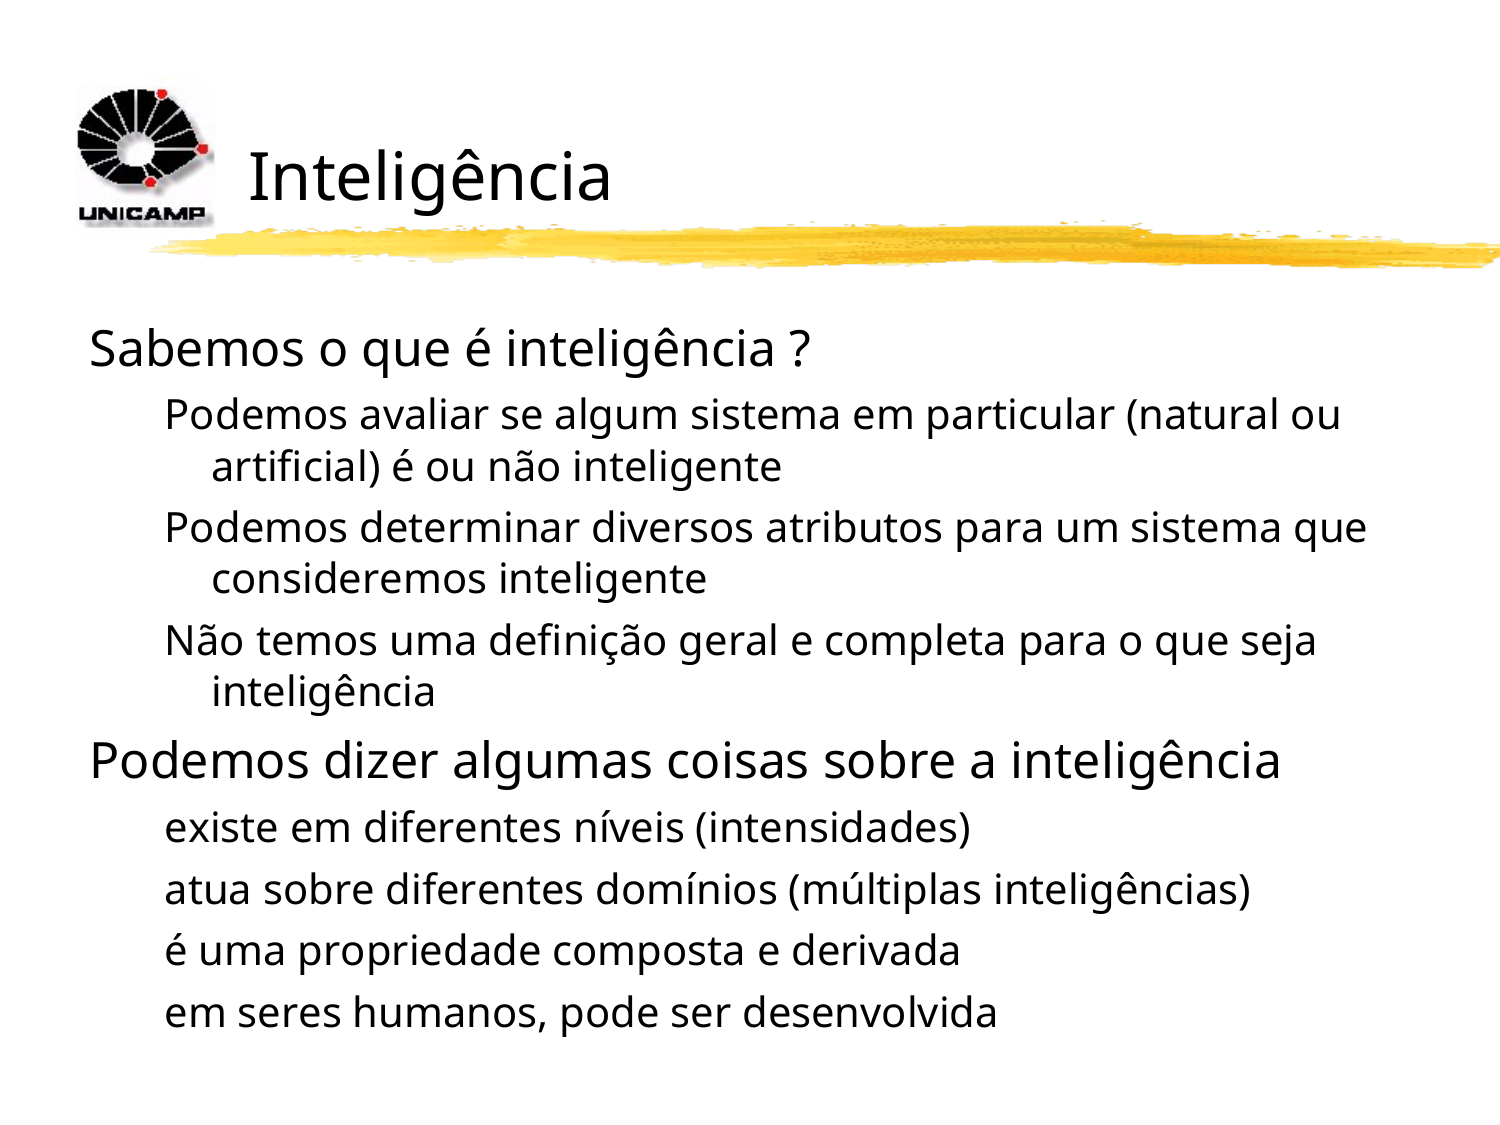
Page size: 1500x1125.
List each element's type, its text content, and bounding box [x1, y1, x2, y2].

title Inteligência [233, 37, 1434, 225]
picture [75, 74, 1500, 279]
list Sabemos o que é inteligência ? Podemos avaliar se algum sistema em particular (natural ou artificial) é ou não inteligente Podemos determinar diversos atributos para um sistema que consideremos inteligente Não temos uma definição geral e completa para o que seja inteligência Podemos dizer algumas coisas sobre a inteligência existe em diferentes níveis (intensidades) atua sobre diferentes domínios (múltiplas inteligências) é uma propriedade composta e derivada em seres humanos, pode ser desenvolvida [74, 309, 1417, 994]
